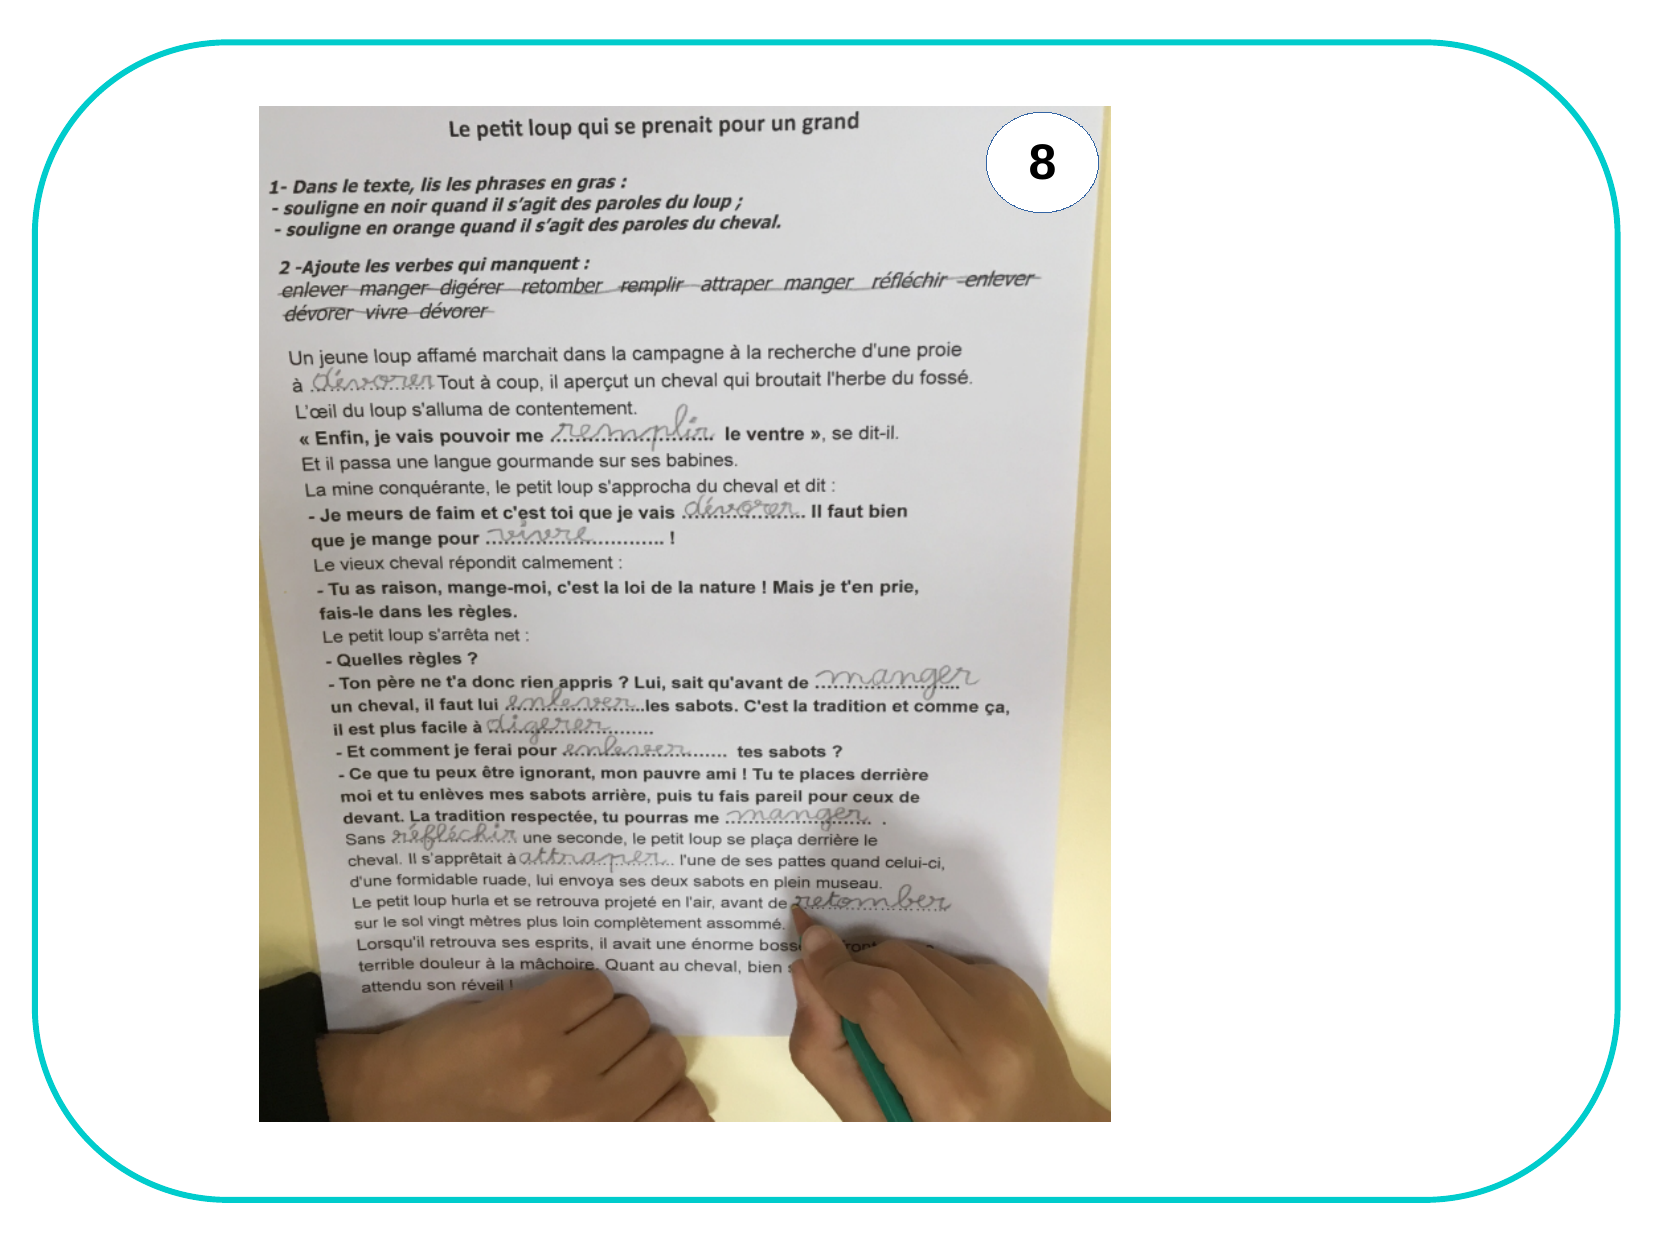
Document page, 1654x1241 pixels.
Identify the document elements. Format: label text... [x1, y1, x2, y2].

text_box [82, 12, 1586, 935]
text_box 8 [986, 112, 1099, 213]
picture [259, 106, 1111, 1123]
